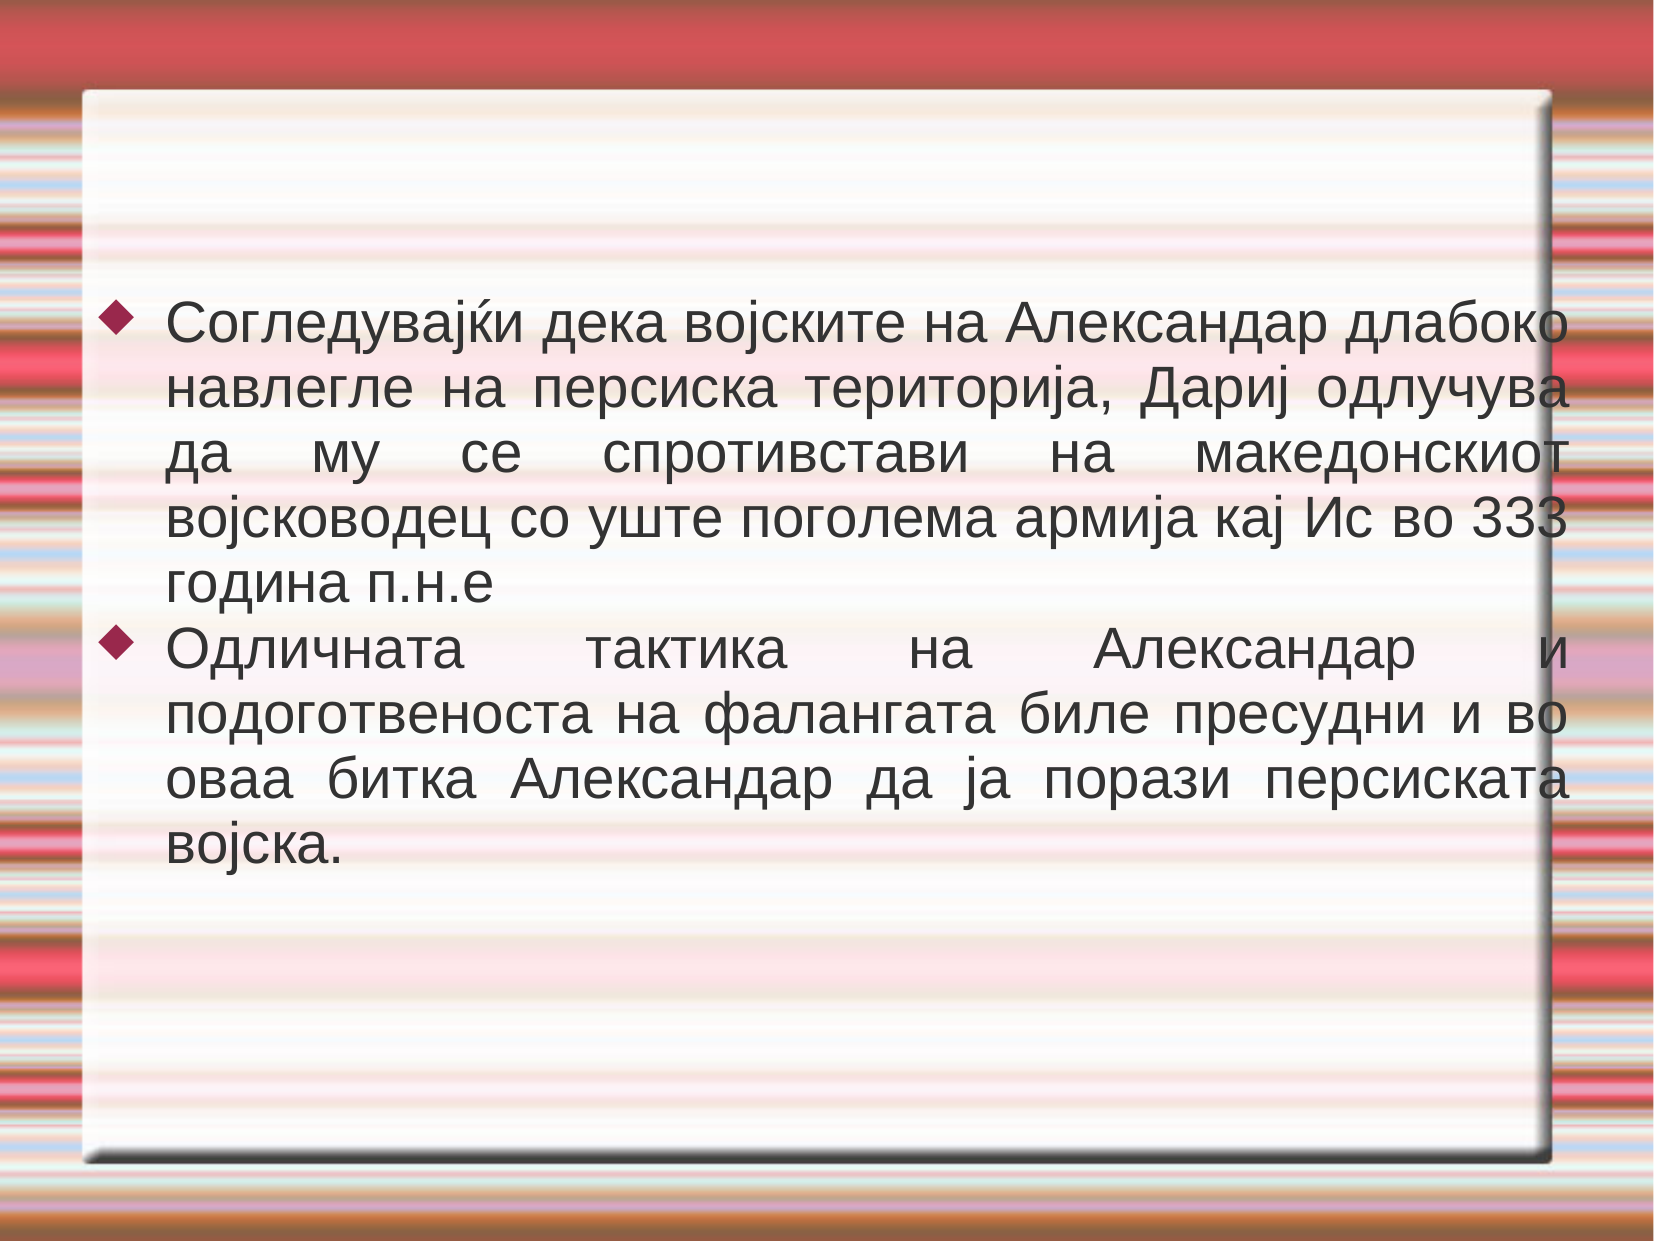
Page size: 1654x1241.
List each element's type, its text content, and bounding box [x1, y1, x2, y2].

picture [0, 0, 1654, 1241]
list Согледувајќи дека војските на Александар длабоко навлегле на персиска територија, Дариј одлучува да му се спротивстави на македонскиот војсководец со уште поголема армија кај Ис во 333 година п.н.е Одличната тактика на Александар и подоготвеноста на фалангата биле пресудни и во оваа битка Александар да ја порази персиската војска. [82, 290, 1571, 1109]
